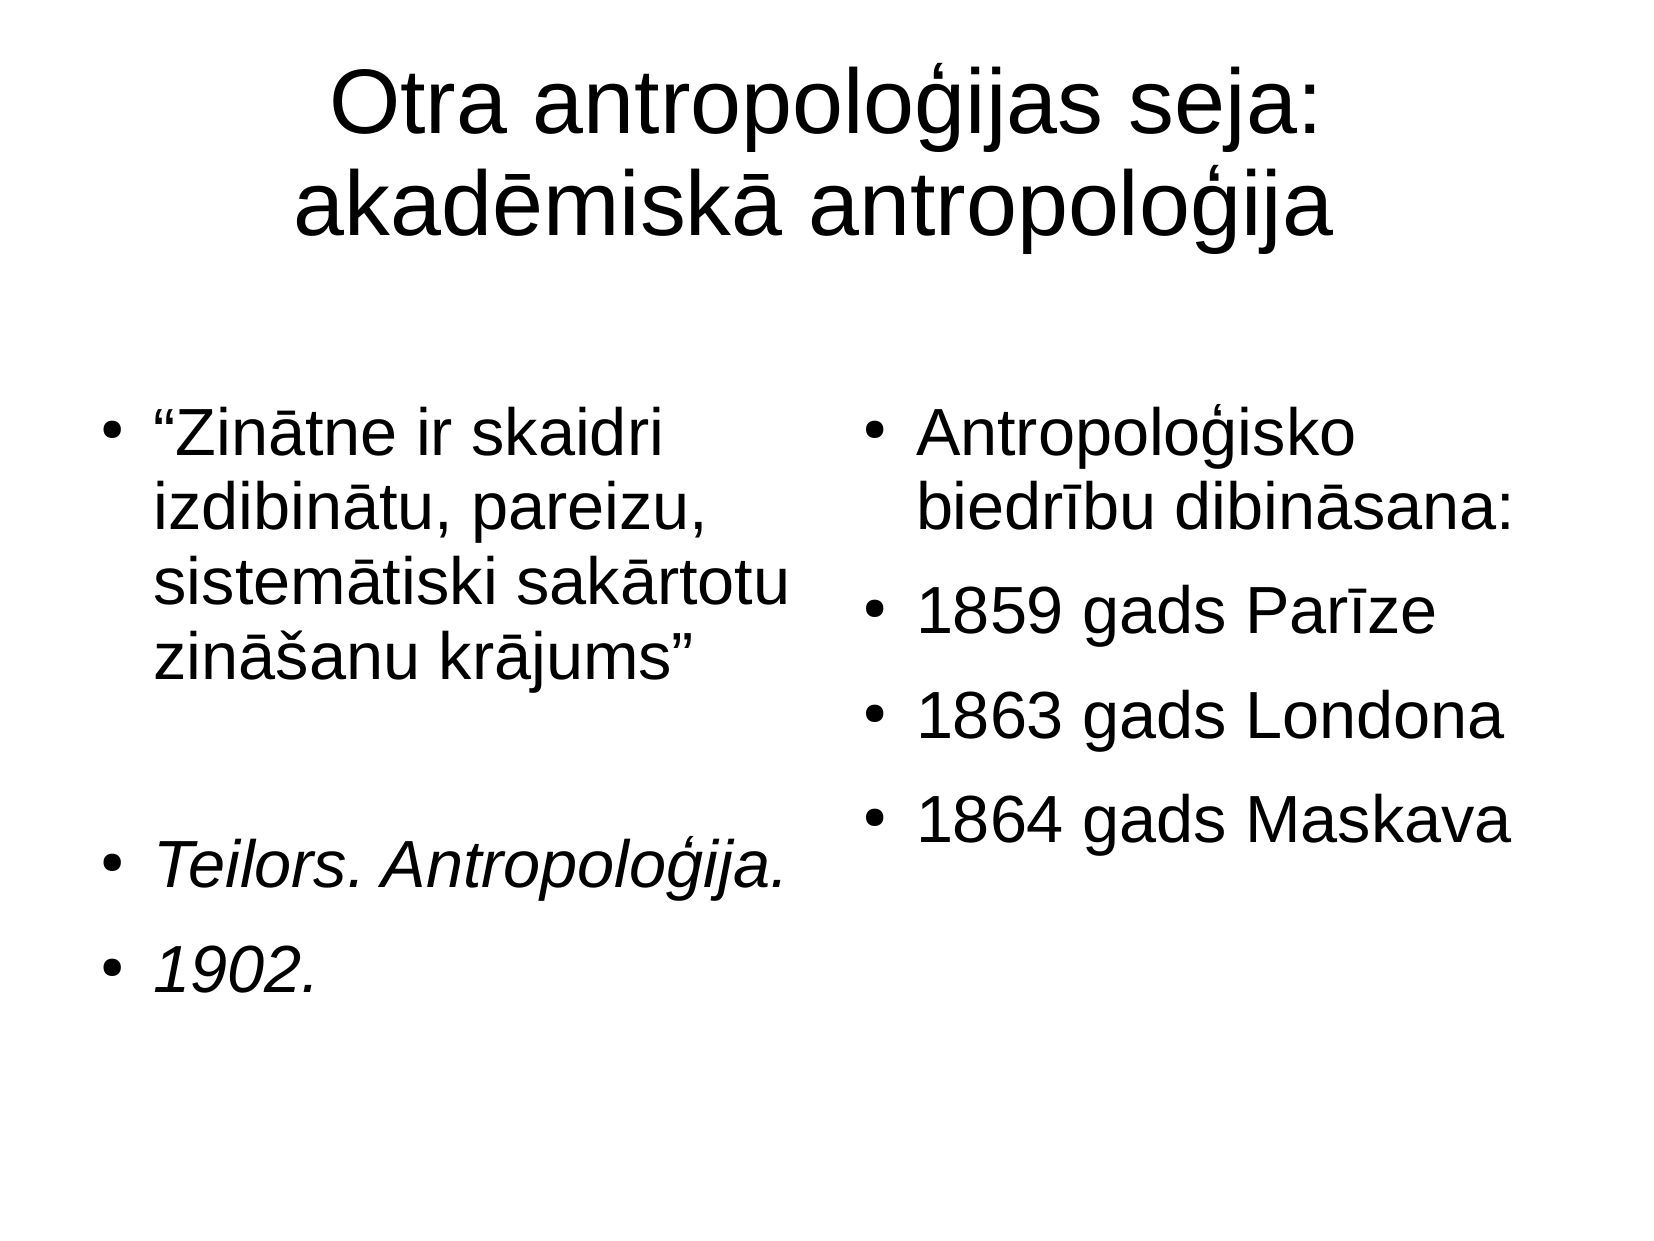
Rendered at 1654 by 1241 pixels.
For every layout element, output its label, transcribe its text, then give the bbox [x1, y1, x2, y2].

list “Zinātne ir skaidri izdibinātu, pareizu, sistemātiski sakārtotu zināšanu krājums” Teilors. Antropoloģija. 1902. [82, 290, 809, 1109]
list Antropoloģisko biedrību dibināsana: 1859 gads Parīze 1863 gads Londona 1864 gads Maskava [845, 290, 1572, 1109]
title Otra antropoloģijas seja: akadēmiskā antropoloģija [82, 49, 1571, 257]
